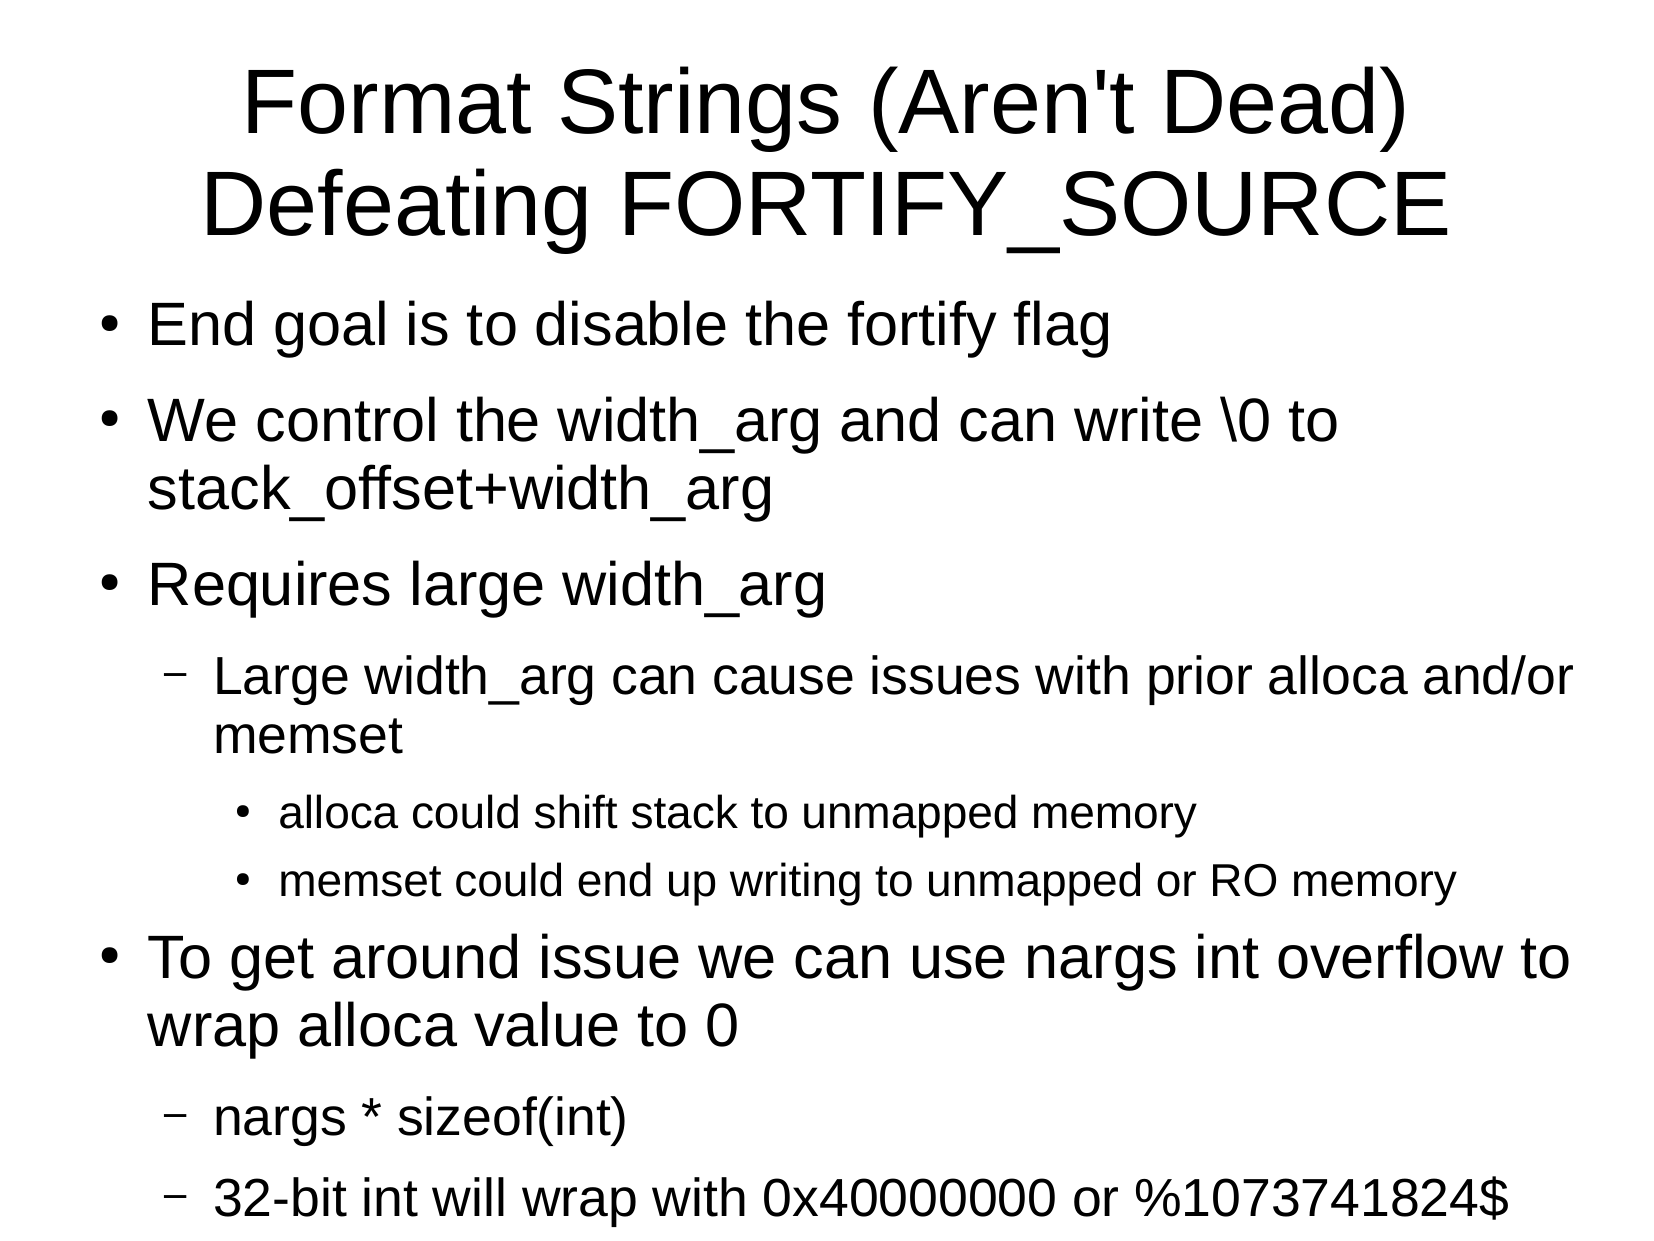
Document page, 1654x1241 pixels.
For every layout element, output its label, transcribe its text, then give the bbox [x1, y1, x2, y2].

list End goal is to disable the fortify flag We control the width_arg and can write \0 to stack_offset+width_arg Requires large width_arg Large width_arg can cause issues with prior alloca and/or memset alloca could shift stack to unmapped memory memset could end up writing to unmapped or RO memory To get around issue we can use nargs int overflow to wrap alloca value to 0 nargs * sizeof(int) 32-bit int will wrap with 0x40000000 or %1073741824$ [82, 290, 1621, 1231]
title Format Strings (Aren't Dead) Defeating FORTIFY_SOURCE [82, 49, 1571, 257]
